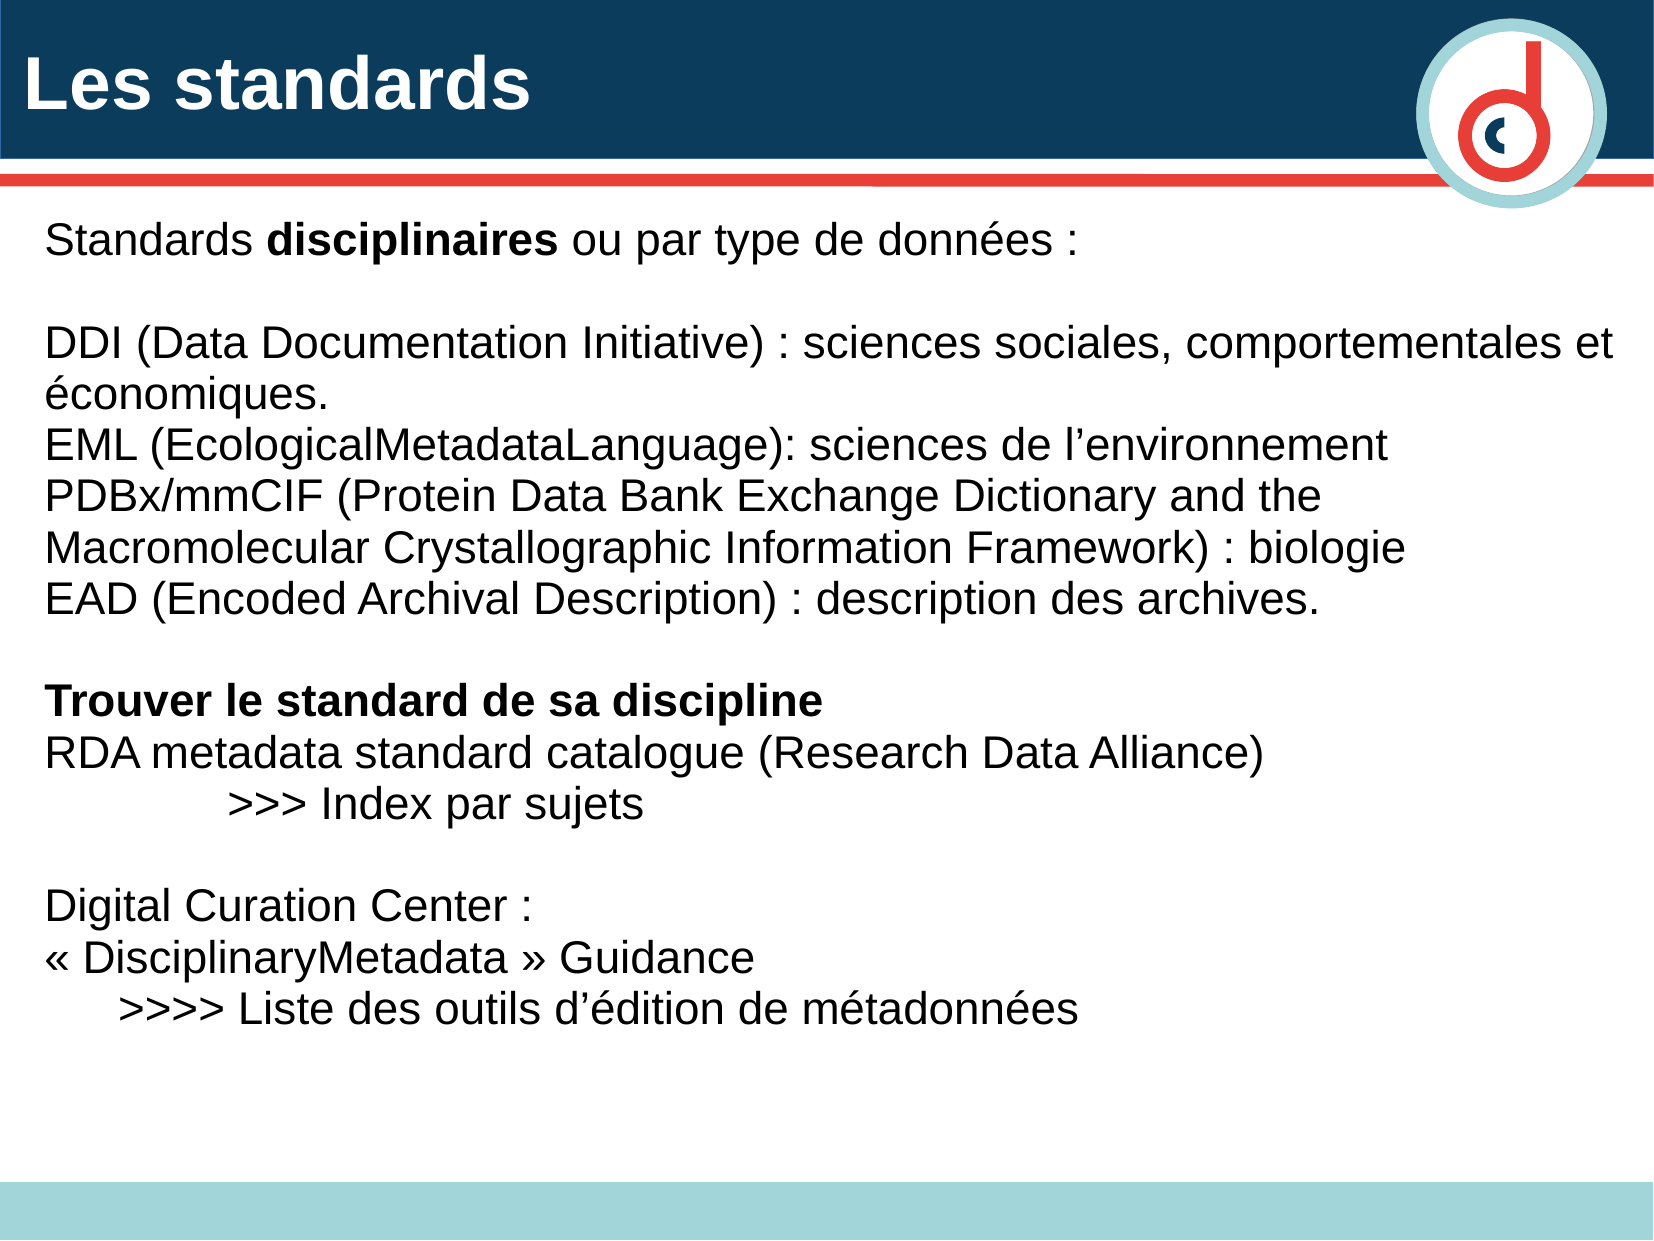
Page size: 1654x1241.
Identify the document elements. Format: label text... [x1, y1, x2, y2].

text_box Standards disciplinaires ou par type de données : DDI (Data Documentation Initiative) : sciences sociales, comportementales et économiques. EML (EcologicalMetadataLanguage): sciences de l’environnement PDBx/mmCIF (Protein Data Bank Exchange Dictionary and the Macromolecular Crystallographic Information Framework) : biologie EAD (Encoded Archival Description) : description des archives. Trouver le standard de sa discipline RDA metadata standard catalogue (Research Data Alliance) >>> Index par sujets Digital Curation Center : « DisciplinaryMetadata » Guidance >>>> Liste des outils d’édition de métadonnées [29, 206, 1640, 1187]
title Les standards [23, 11, 1565, 159]
